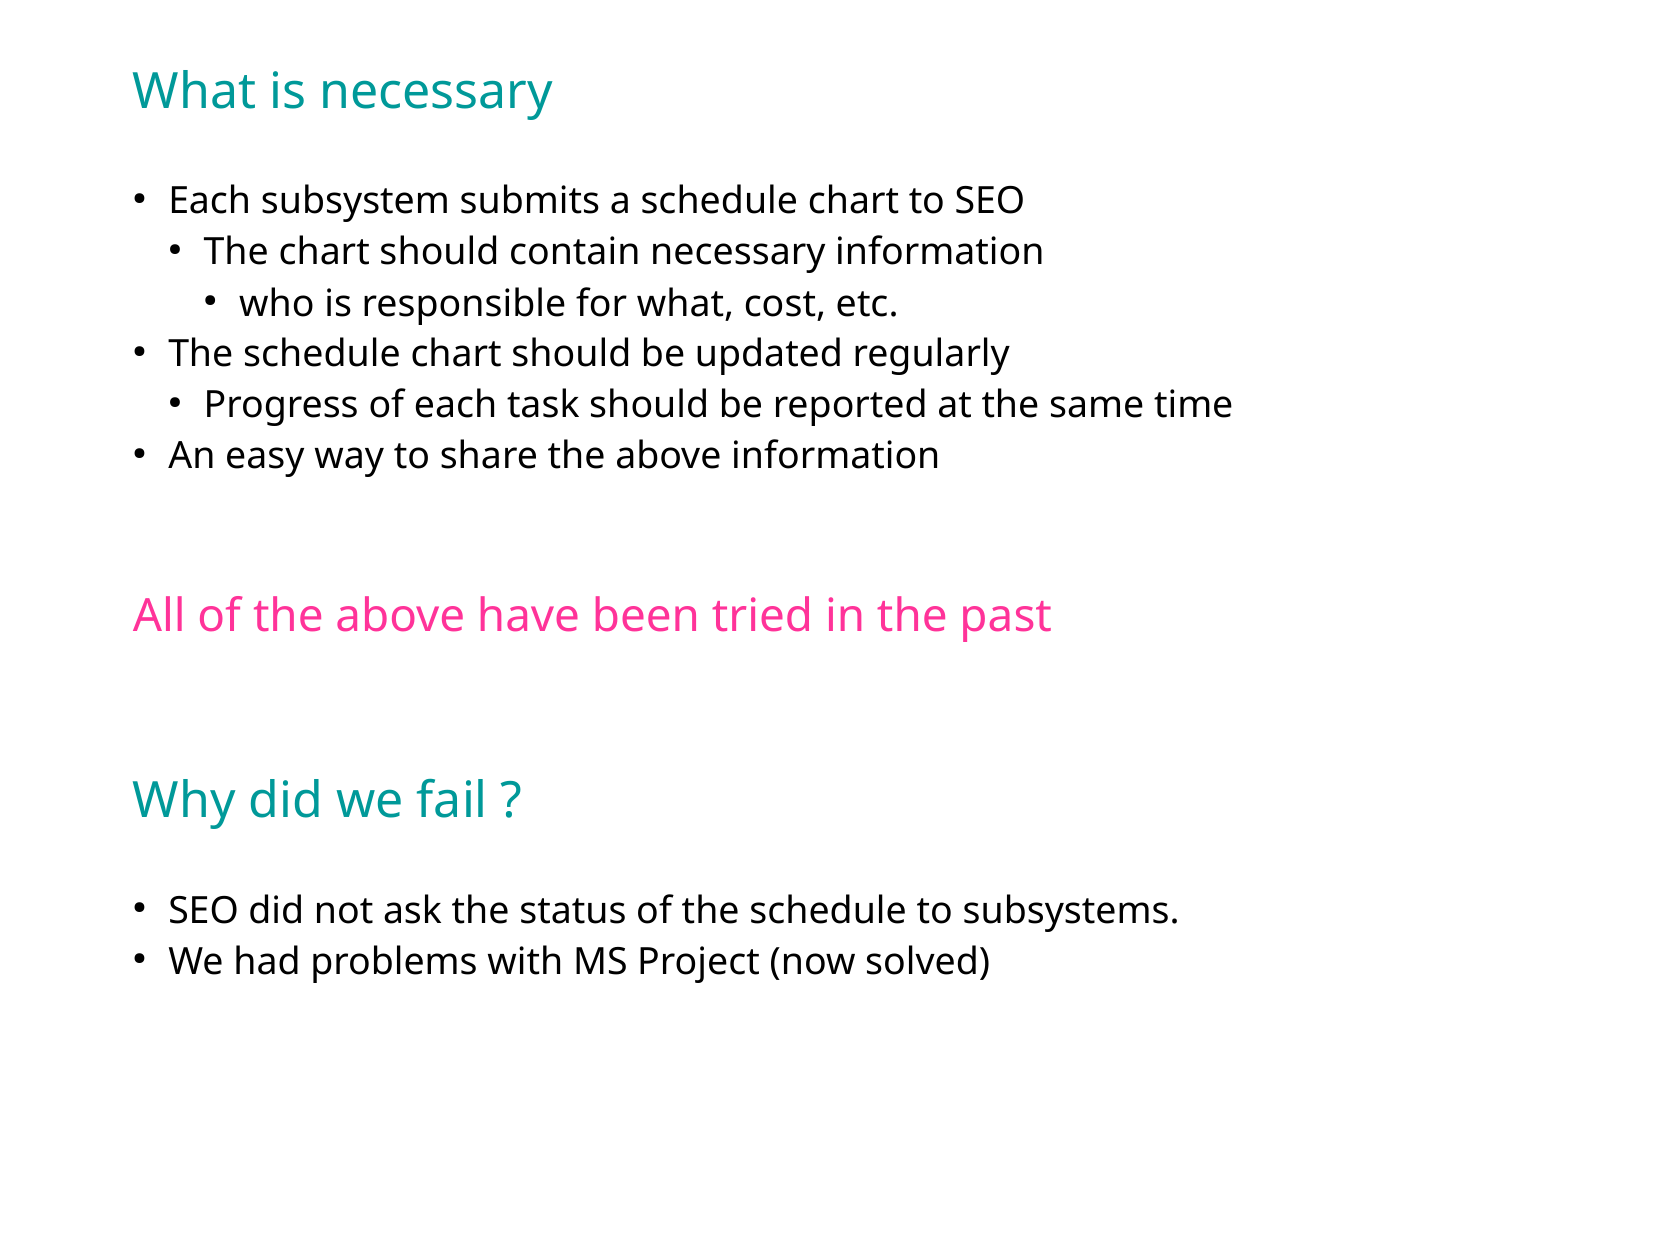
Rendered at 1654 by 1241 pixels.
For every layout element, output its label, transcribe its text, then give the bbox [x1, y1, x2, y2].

text_box What is necessary Each subsystem submits a schedule chart to SEO The chart should contain necessary information who is responsible for what, cost, etc. The schedule chart should be updated regularly Progress of each task should be reported at the same time An easy way to share the above information All of the above have been tried in the past Why did we fail ? SEO did not ask the status of the schedule to subsystems. We had problems with MS Project (now solved) [118, 47, 1571, 1111]
